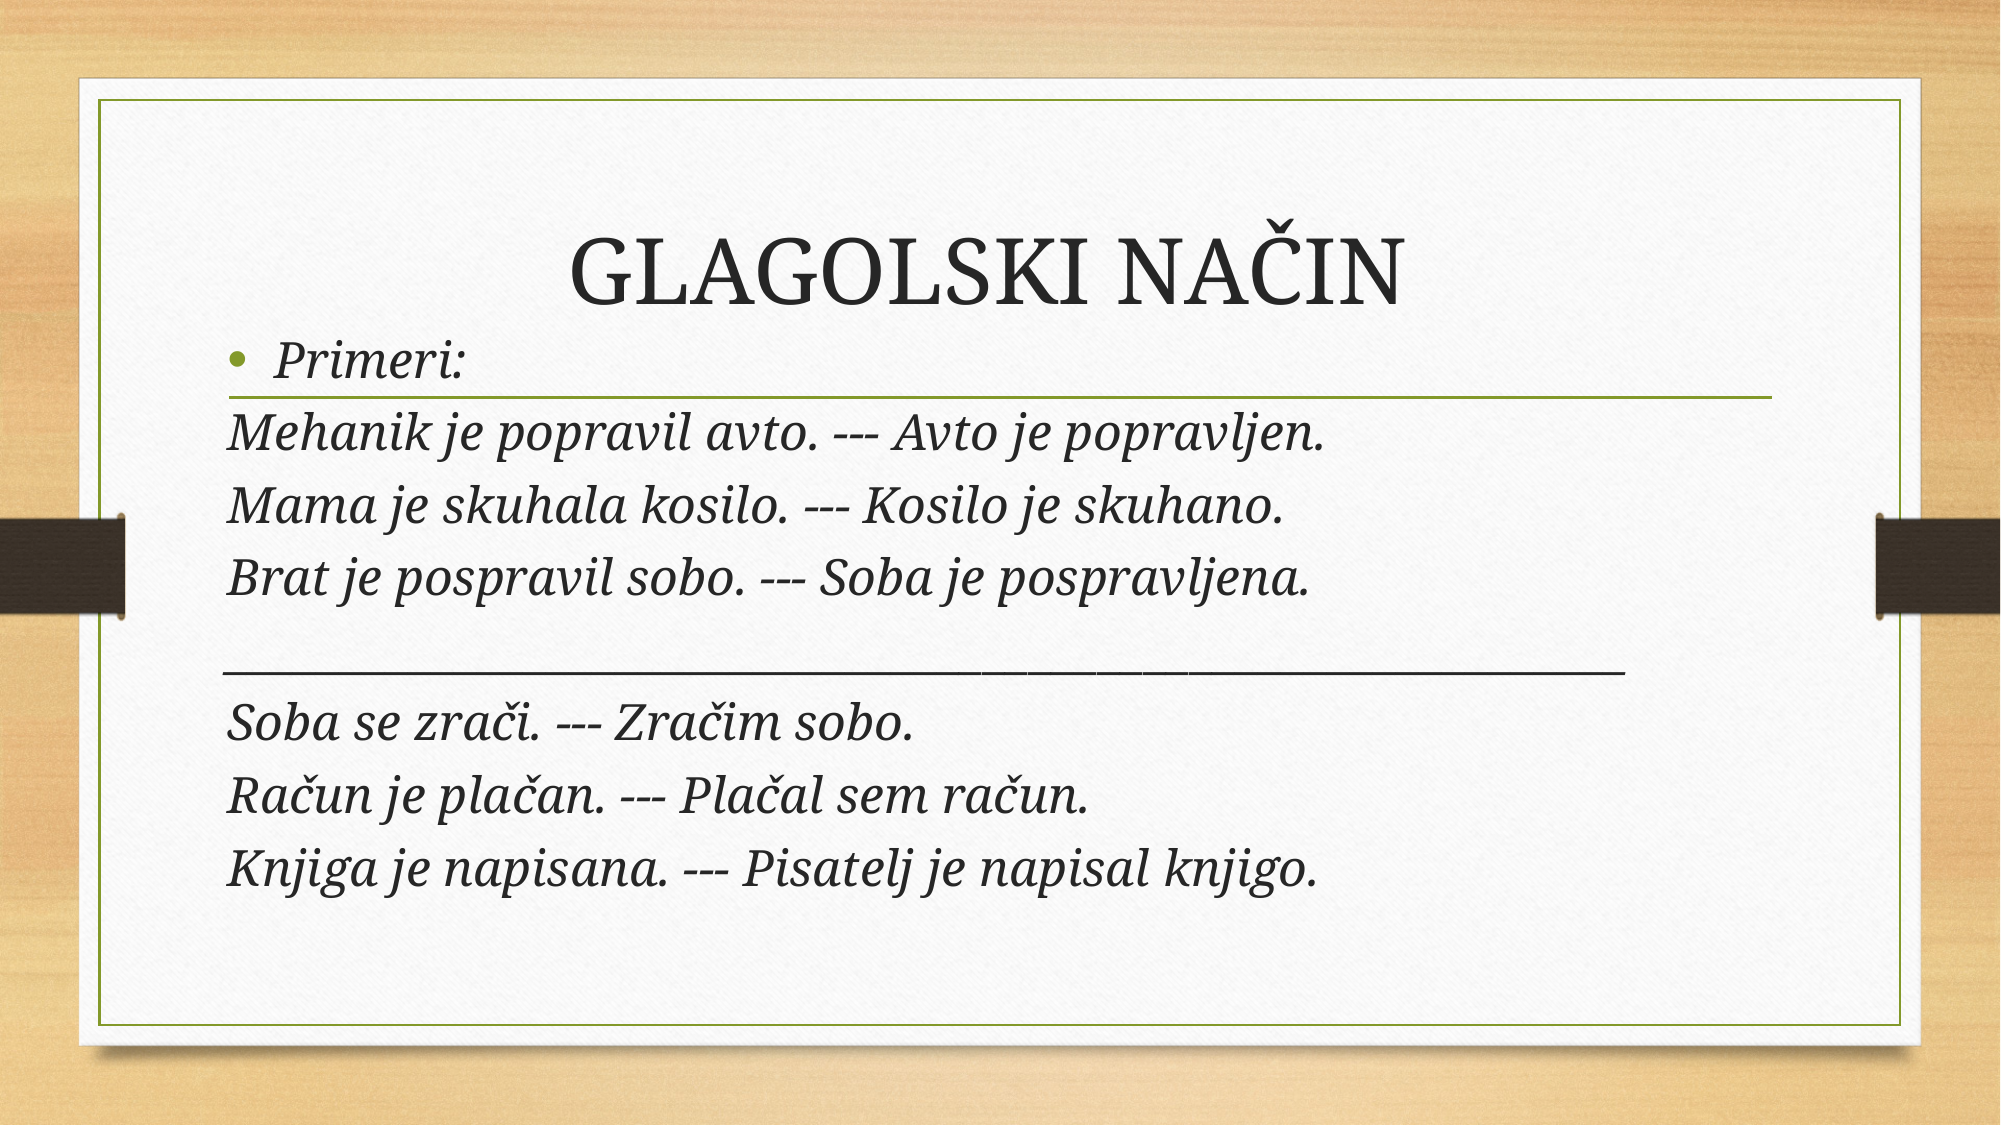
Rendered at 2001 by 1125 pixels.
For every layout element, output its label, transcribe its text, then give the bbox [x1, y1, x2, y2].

list Primeri: Mehanik je popravil avto. --- Avto je popravljen. Mama je skuhala kosilo. --- Kosilo je skuhano. Brat je pospravil sobo. --- Soba je pospravljena. _____________________________________________________________ Soba se zrači. --- Zračim sobo. Račun je plačan. --- Plačal sem račun. Knjiga je napisana. --- Pisatelj je napisal knjigo. [212, 320, 1788, 1041]
title GLAGOLSKI NAČIN [212, 161, 1788, 320]
